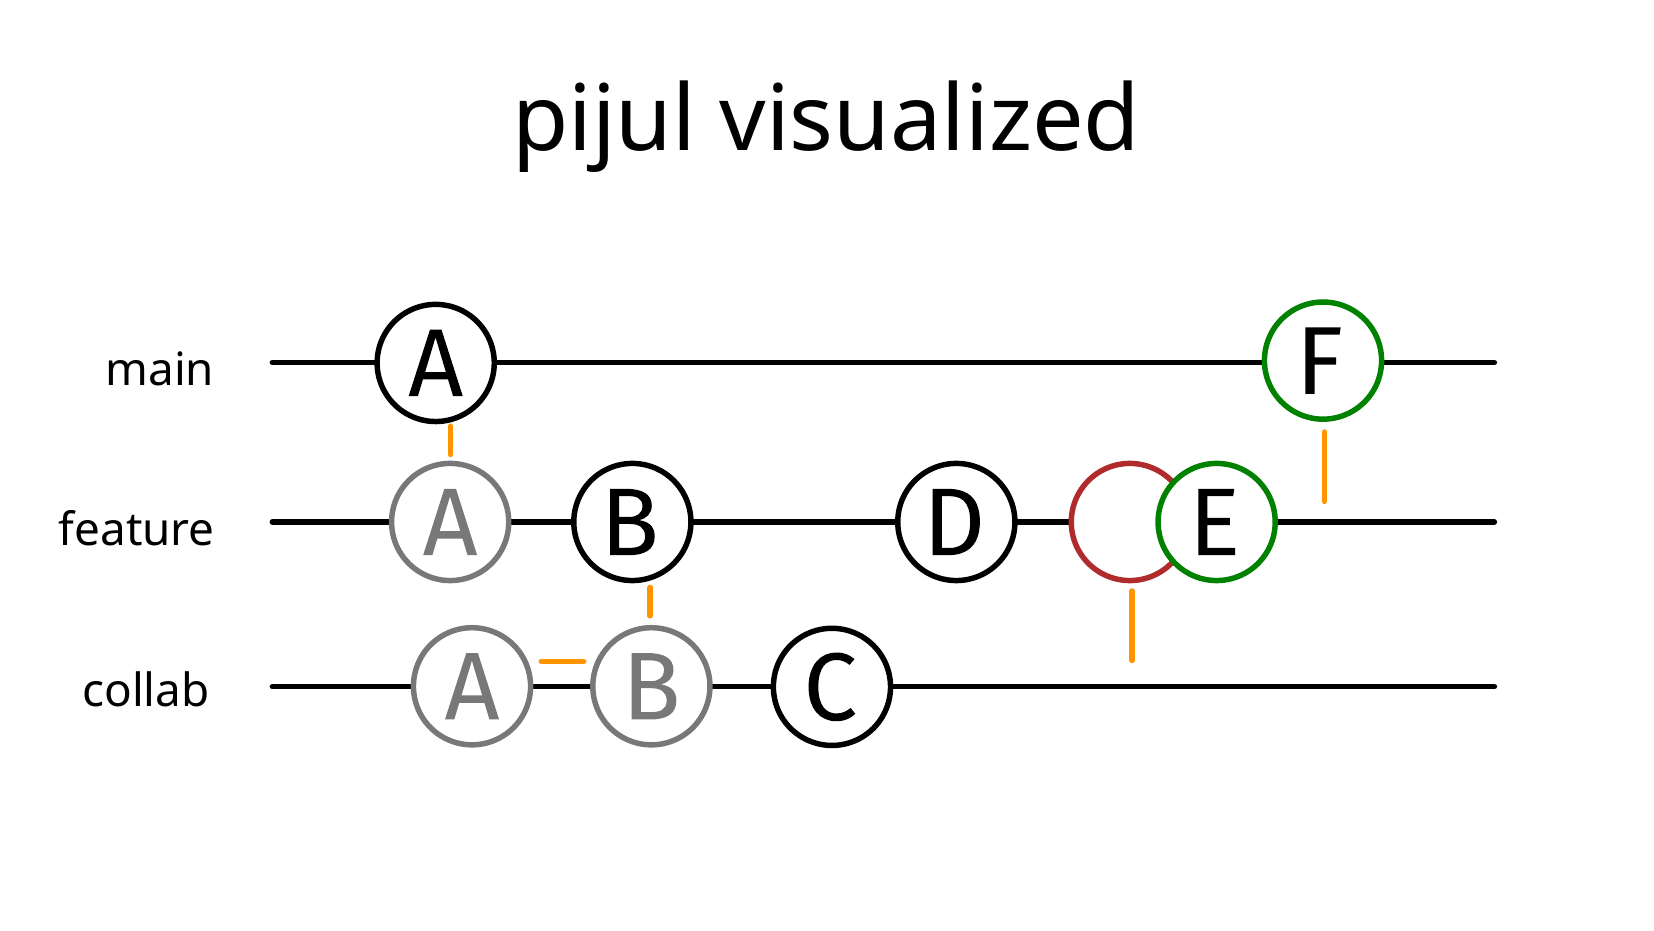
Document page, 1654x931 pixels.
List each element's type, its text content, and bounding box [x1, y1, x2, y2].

text_box main [90, 328, 198, 399]
picture [198, 160, 1566, 845]
text_box feature [44, 489, 198, 559]
title pijul visualized [82, 37, 1571, 193]
text_box collab [67, 649, 198, 720]
